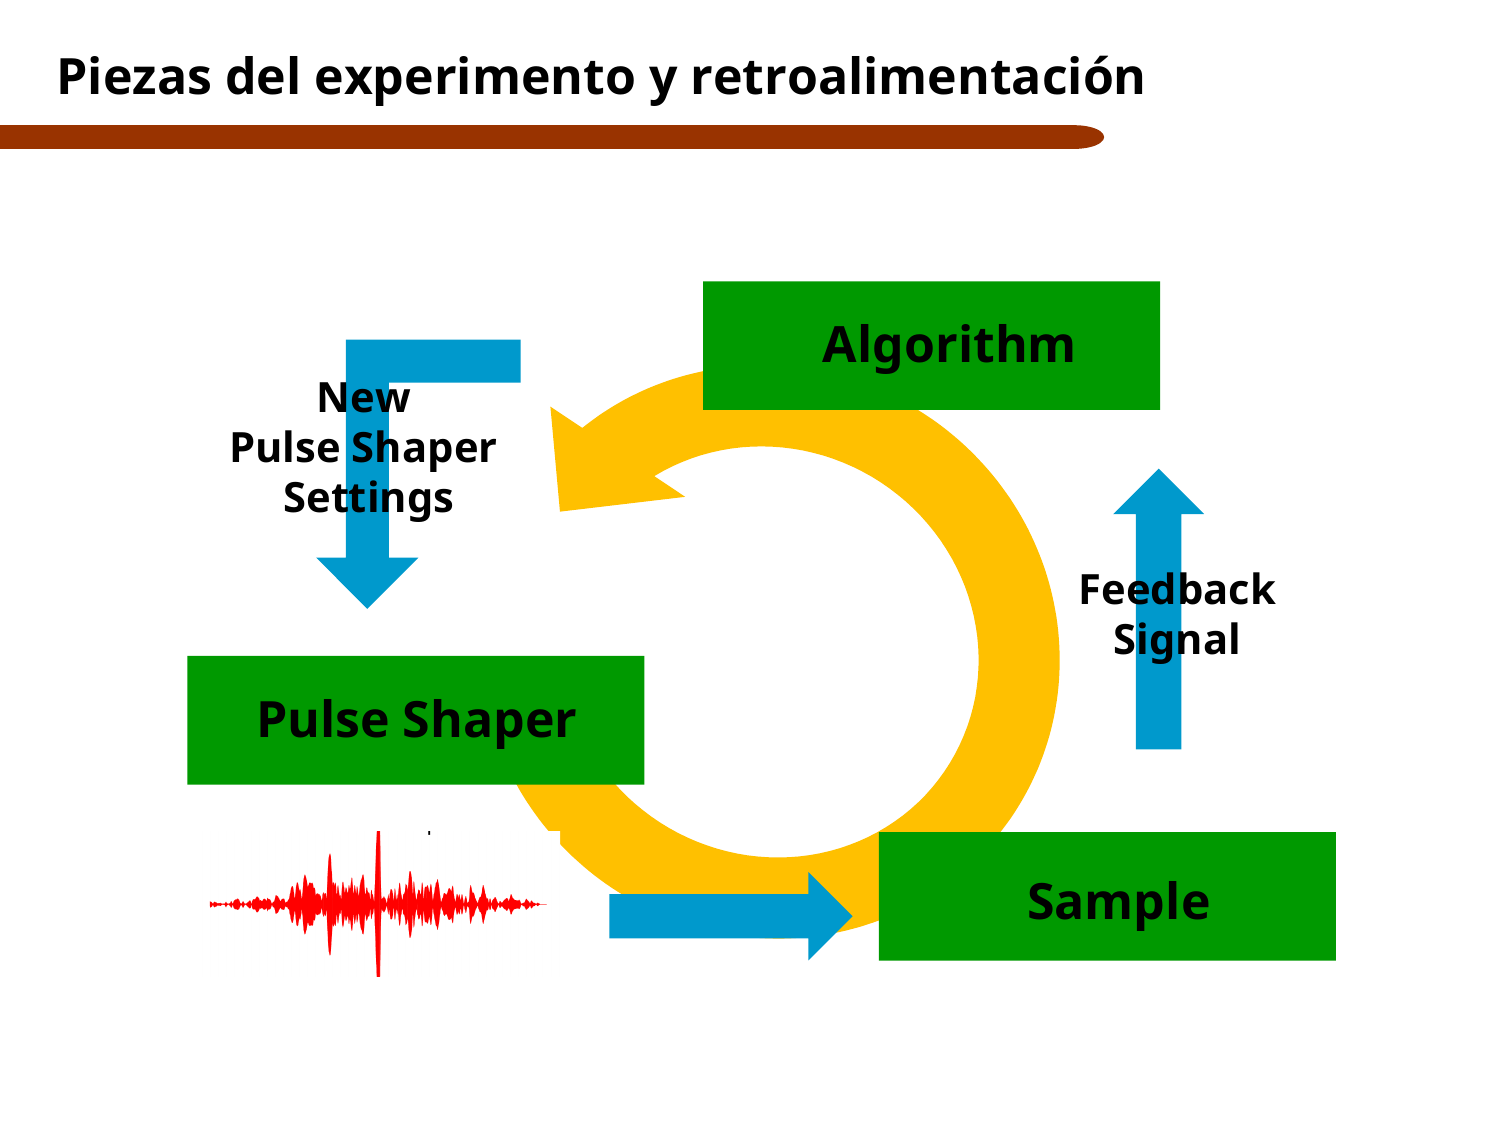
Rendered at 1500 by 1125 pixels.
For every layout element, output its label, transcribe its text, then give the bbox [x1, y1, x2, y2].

text_box Sample [996, 861, 1242, 938]
picture [199, 831, 561, 977]
text_box Piezas del experimento y retroalimentación [41, 18, 1500, 131]
text_box Pulse Shaper [210, 679, 623, 755]
text_box New Pulse Shaper Settings [187, 363, 551, 529]
text_box [1135, 671, 1182, 750]
text_box Algorithm [790, 304, 1110, 381]
text_box Feedback Signal [1047, 554, 1308, 671]
text_box [345, 339, 521, 363]
text_box [1113, 468, 1205, 554]
text_box [187, 281, 1336, 961]
text_box [316, 529, 419, 609]
